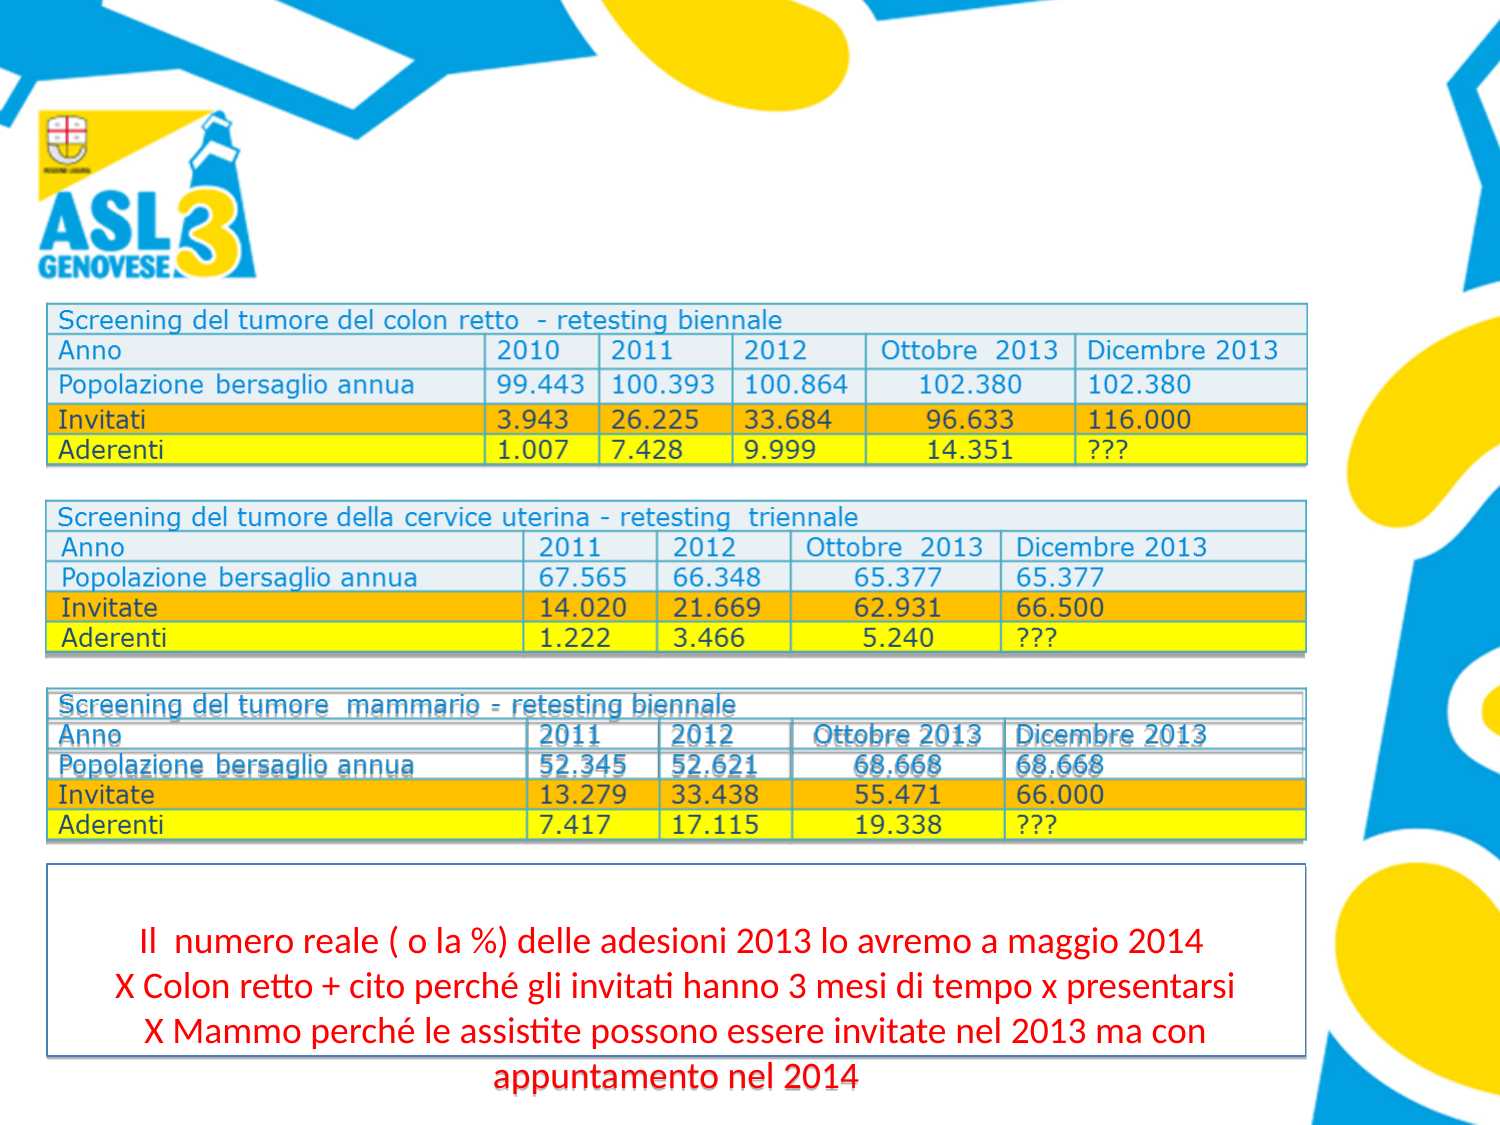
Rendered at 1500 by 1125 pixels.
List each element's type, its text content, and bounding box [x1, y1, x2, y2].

picture [46, 682, 1307, 856]
picture [45, 493, 1307, 667]
text_box Il numero reale ( o la %) delle adesioni 2013 lo avremo a maggio 2014 X Colon retto + cito perché gli invitati hanno 3 mesi di tempo x presentarsi X Mammo perché le assistite possono essere invitate nel 2013 ma con appuntamento nel 2014 [47, 864, 1305, 1056]
picture [46, 296, 1308, 480]
